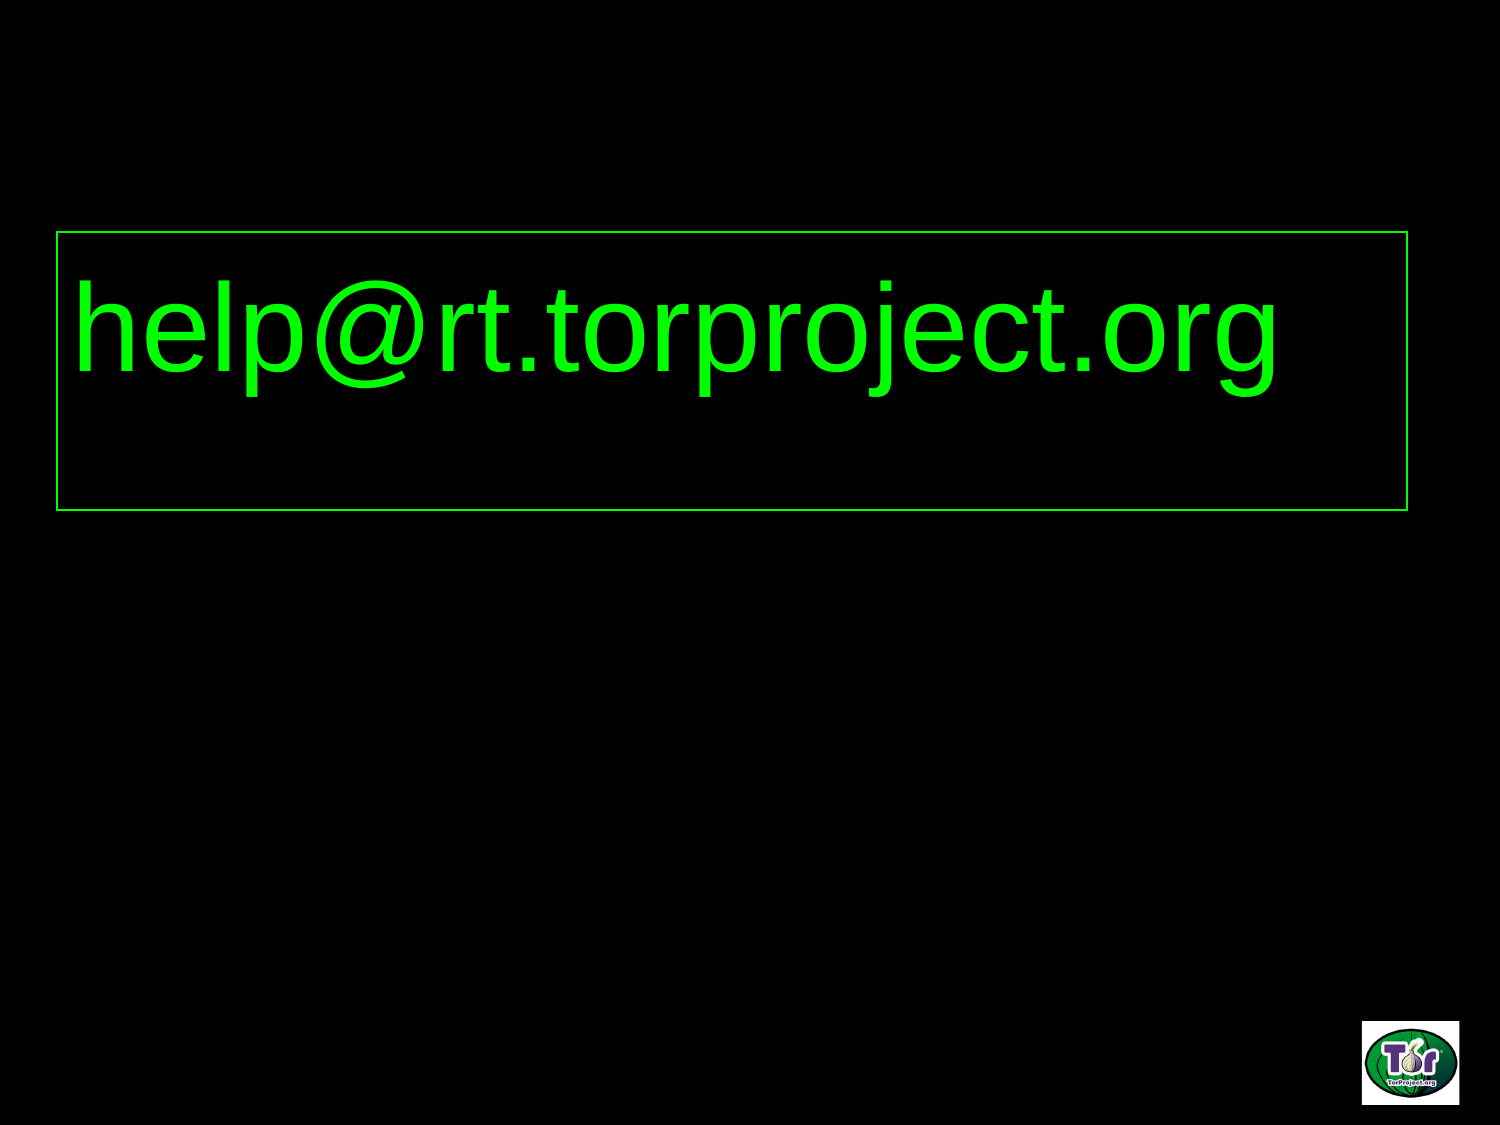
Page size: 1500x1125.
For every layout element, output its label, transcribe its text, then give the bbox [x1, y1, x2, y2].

list help@rt.torproject.org [57, 232, 1408, 510]
picture [1361, 1021, 1460, 1105]
